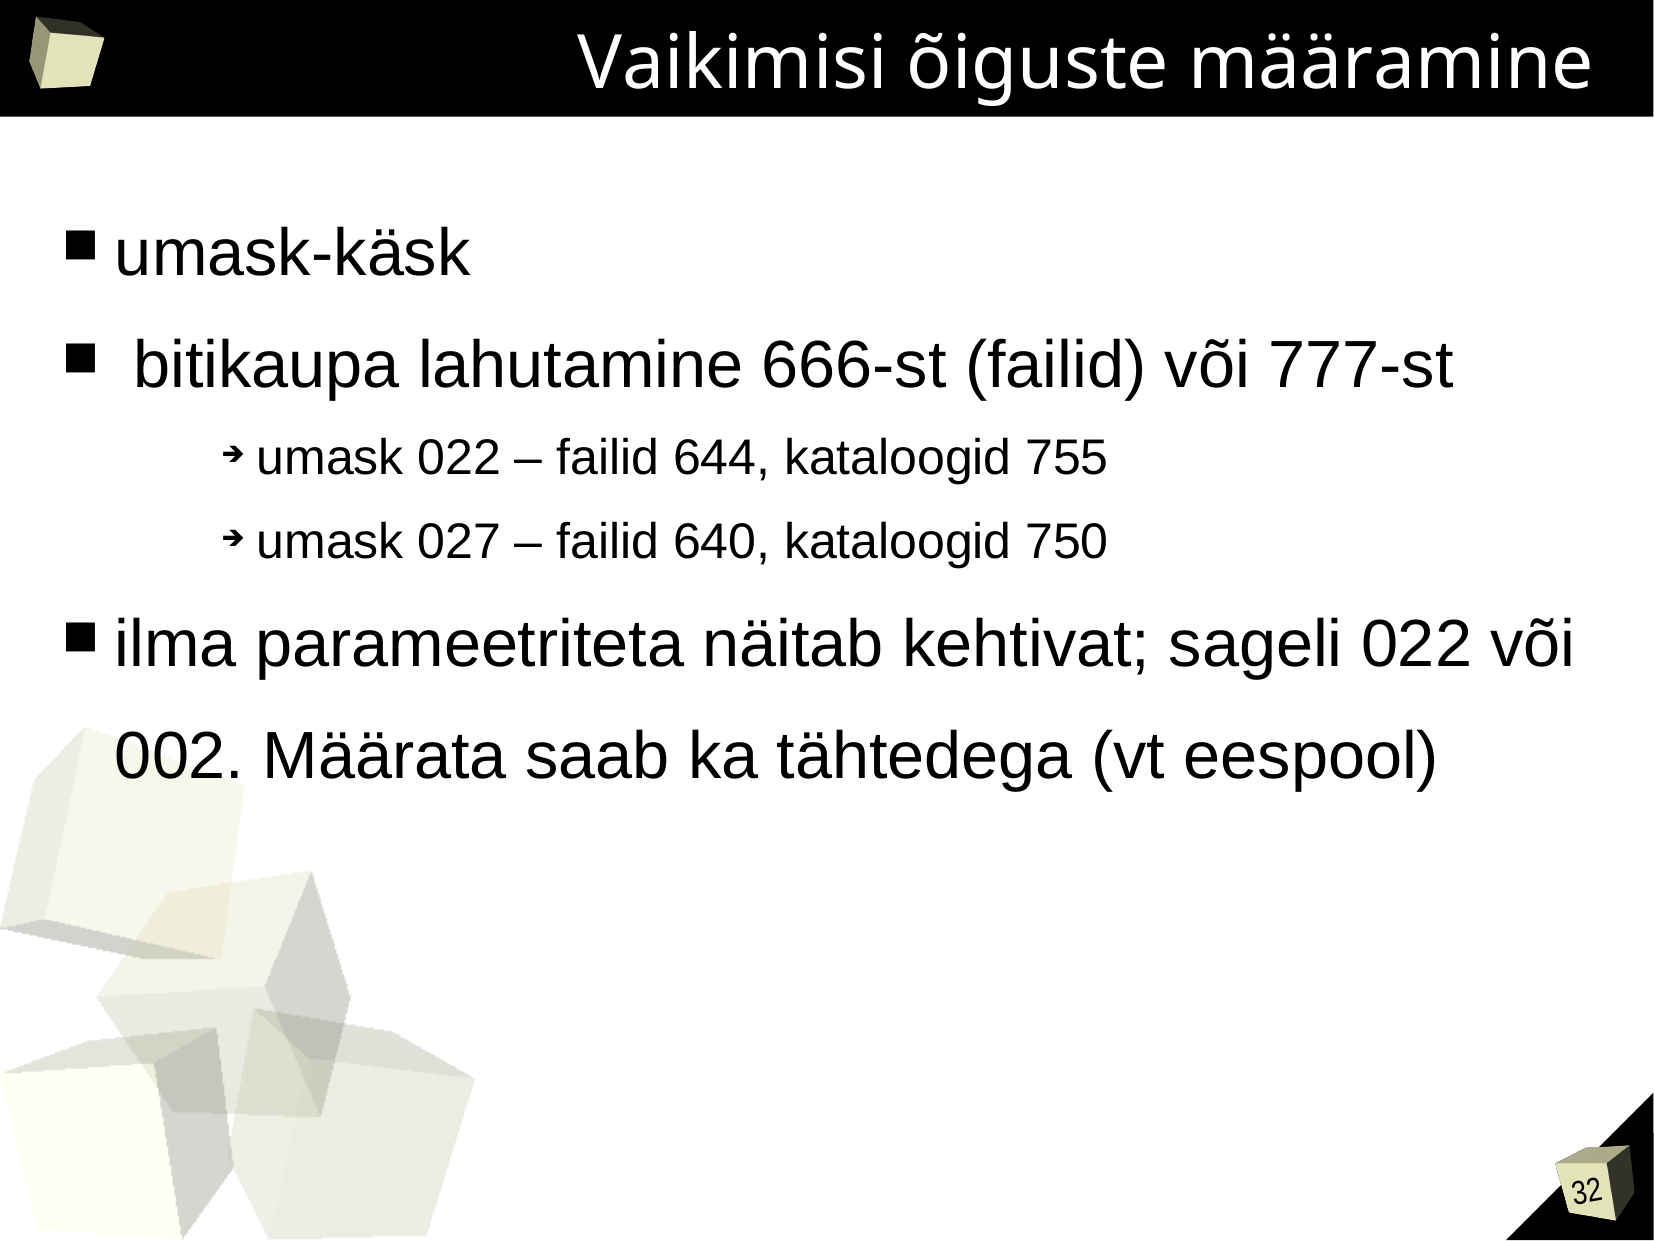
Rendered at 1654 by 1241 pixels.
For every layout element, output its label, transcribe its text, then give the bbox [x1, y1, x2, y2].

title Vaikimisi õiguste määramine [118, 0, 1595, 119]
picture [0, 726, 477, 1241]
list umask-käsk bitikaupa lahutamine 666-st (failid) või 777-st umask 022 – failid 644, kataloogid 755 umask 027 – failid 640, kataloogid 750 ilma parameetriteta näitab kehtivat; sageli 022 või 002. Määrata saab ka tähtedega (vt eespool) [44, 177, 1611, 1214]
